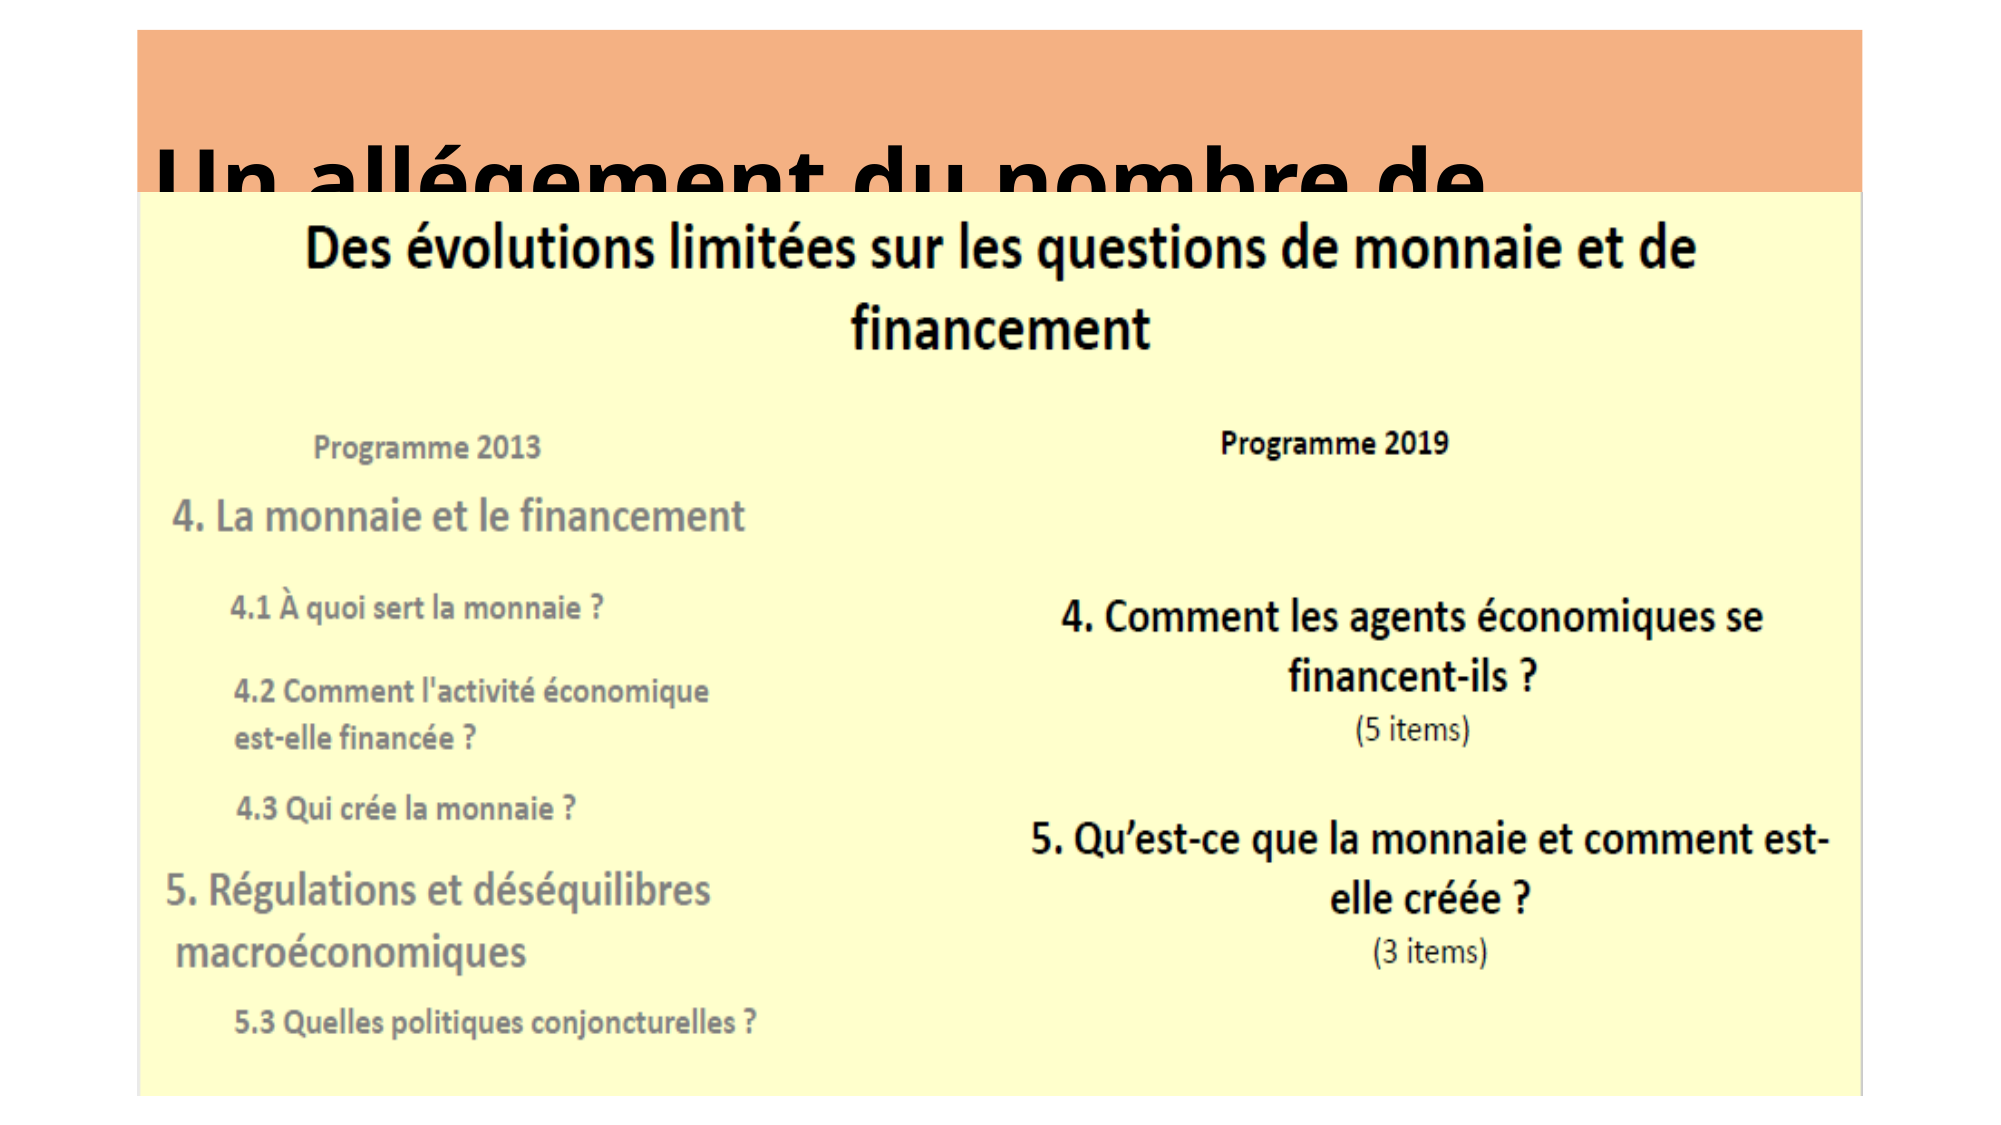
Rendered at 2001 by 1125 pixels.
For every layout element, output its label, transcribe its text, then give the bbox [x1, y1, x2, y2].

title Un allégement du nombre de questionnements [137, 29, 1863, 192]
picture [137, 192, 1863, 1096]
